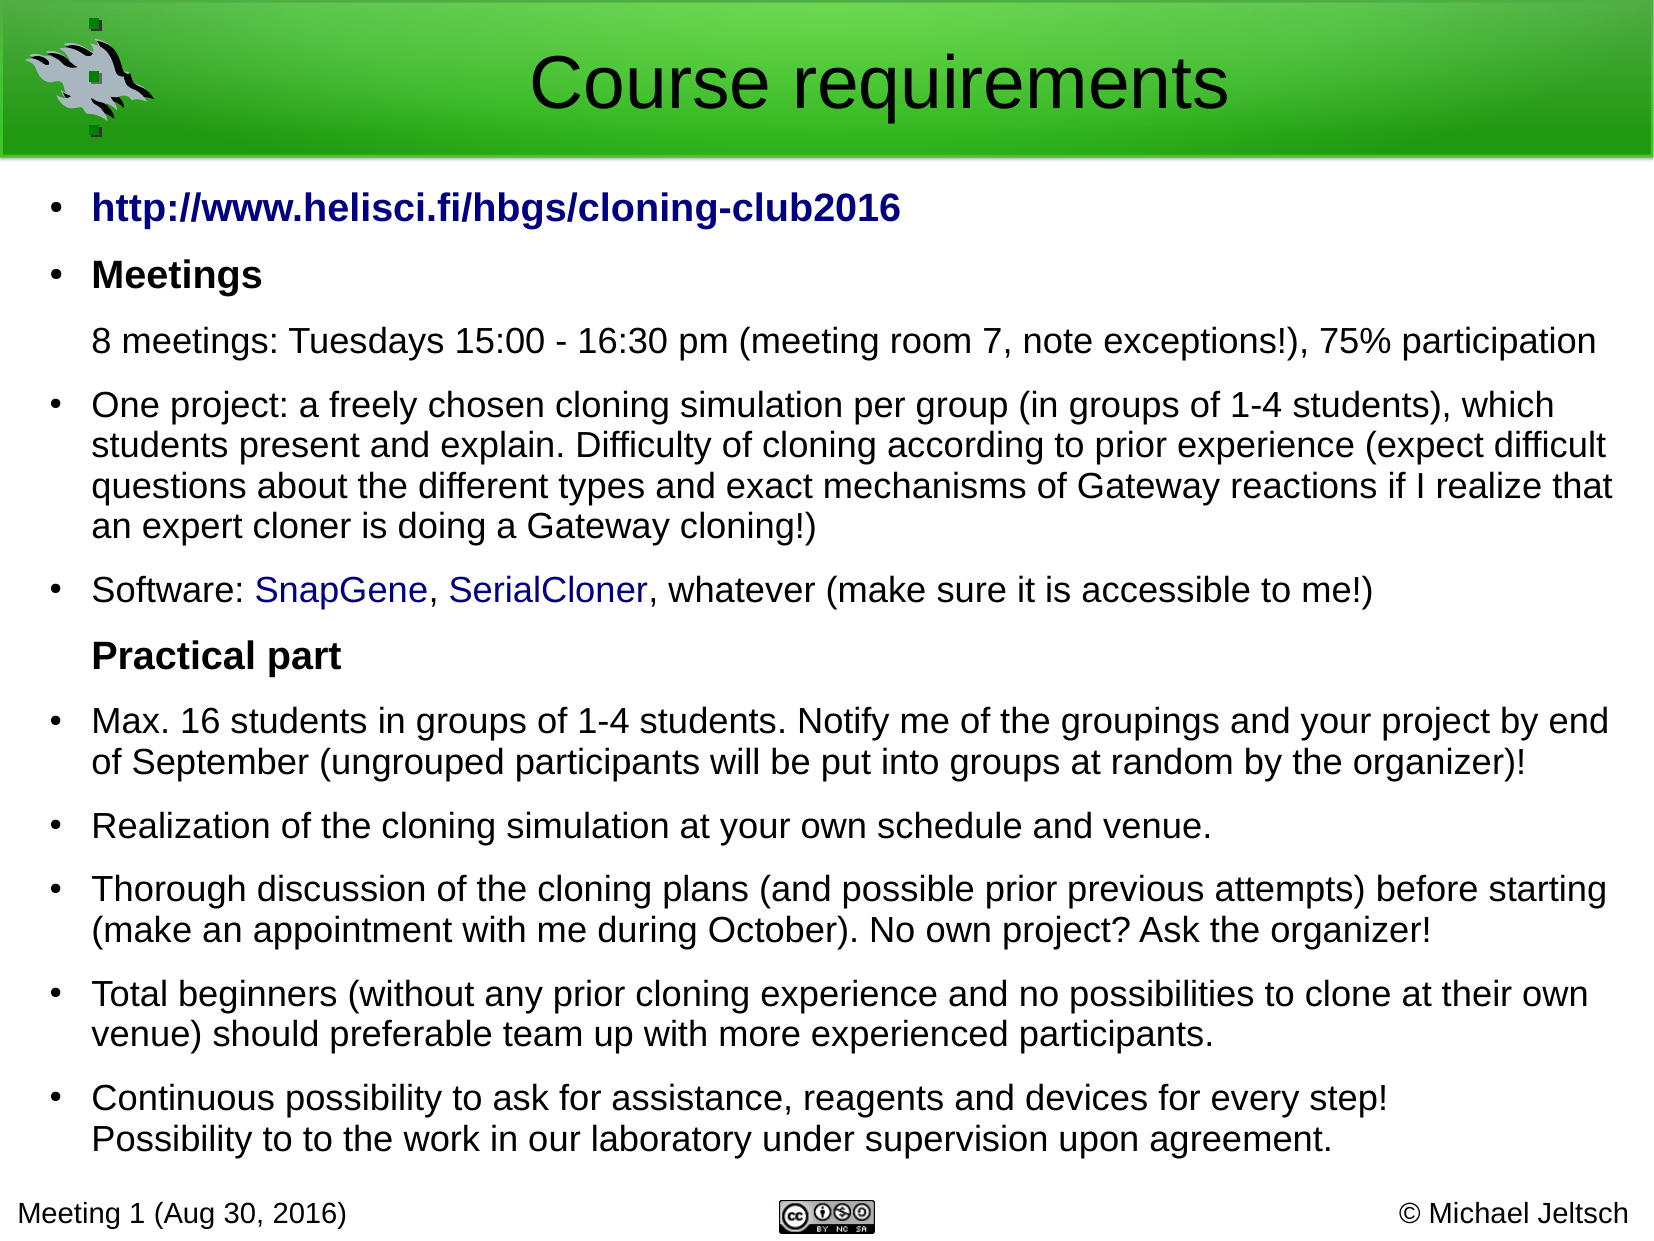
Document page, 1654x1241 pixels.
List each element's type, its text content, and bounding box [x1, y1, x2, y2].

picture [779, 1200, 875, 1234]
list http://www.helisci.fi/hbgs/cloning-club2016 Meetings 8 meetings: Tuesdays 15:00 - 16:30 pm (meeting room 7, note exceptions!), 75% participation One project: a freely chosen cloning simulation per group (in groups of 1-4 students), which students present and explain. Difficulty of cloning according to prior experience (expect difficult questions about the different types and exact mechanisms of Gateway reactions if I realize that an expert cloner is doing a Gateway cloning!) Software: SnapGene, SerialCloner, whatever (make sure it is accessible to me!) Practical part Max. 16 students in groups of 1-4 students. Notify me of the groupings and your project by end of September (ungrouped participants will be put into groups at random by the organizer)! Realization of the cloning simulation at your own schedule and venue. Thorough discussion of the cloning plans (and possible prior previous attempts) before starting (make an appointment with me during October). No own project? Ask the organizer! Total beginners (without any prior cloning experience and no possibilities to clone at their own venue) should preferable team up with more experienced participants. Continuous possibility to ask for assistance, reagents and devices for every step! Possibility to to the work in our laboratory under supervision upon agreement. [35, 185, 1619, 1171]
title Course requirements [248, 11, 1512, 154]
